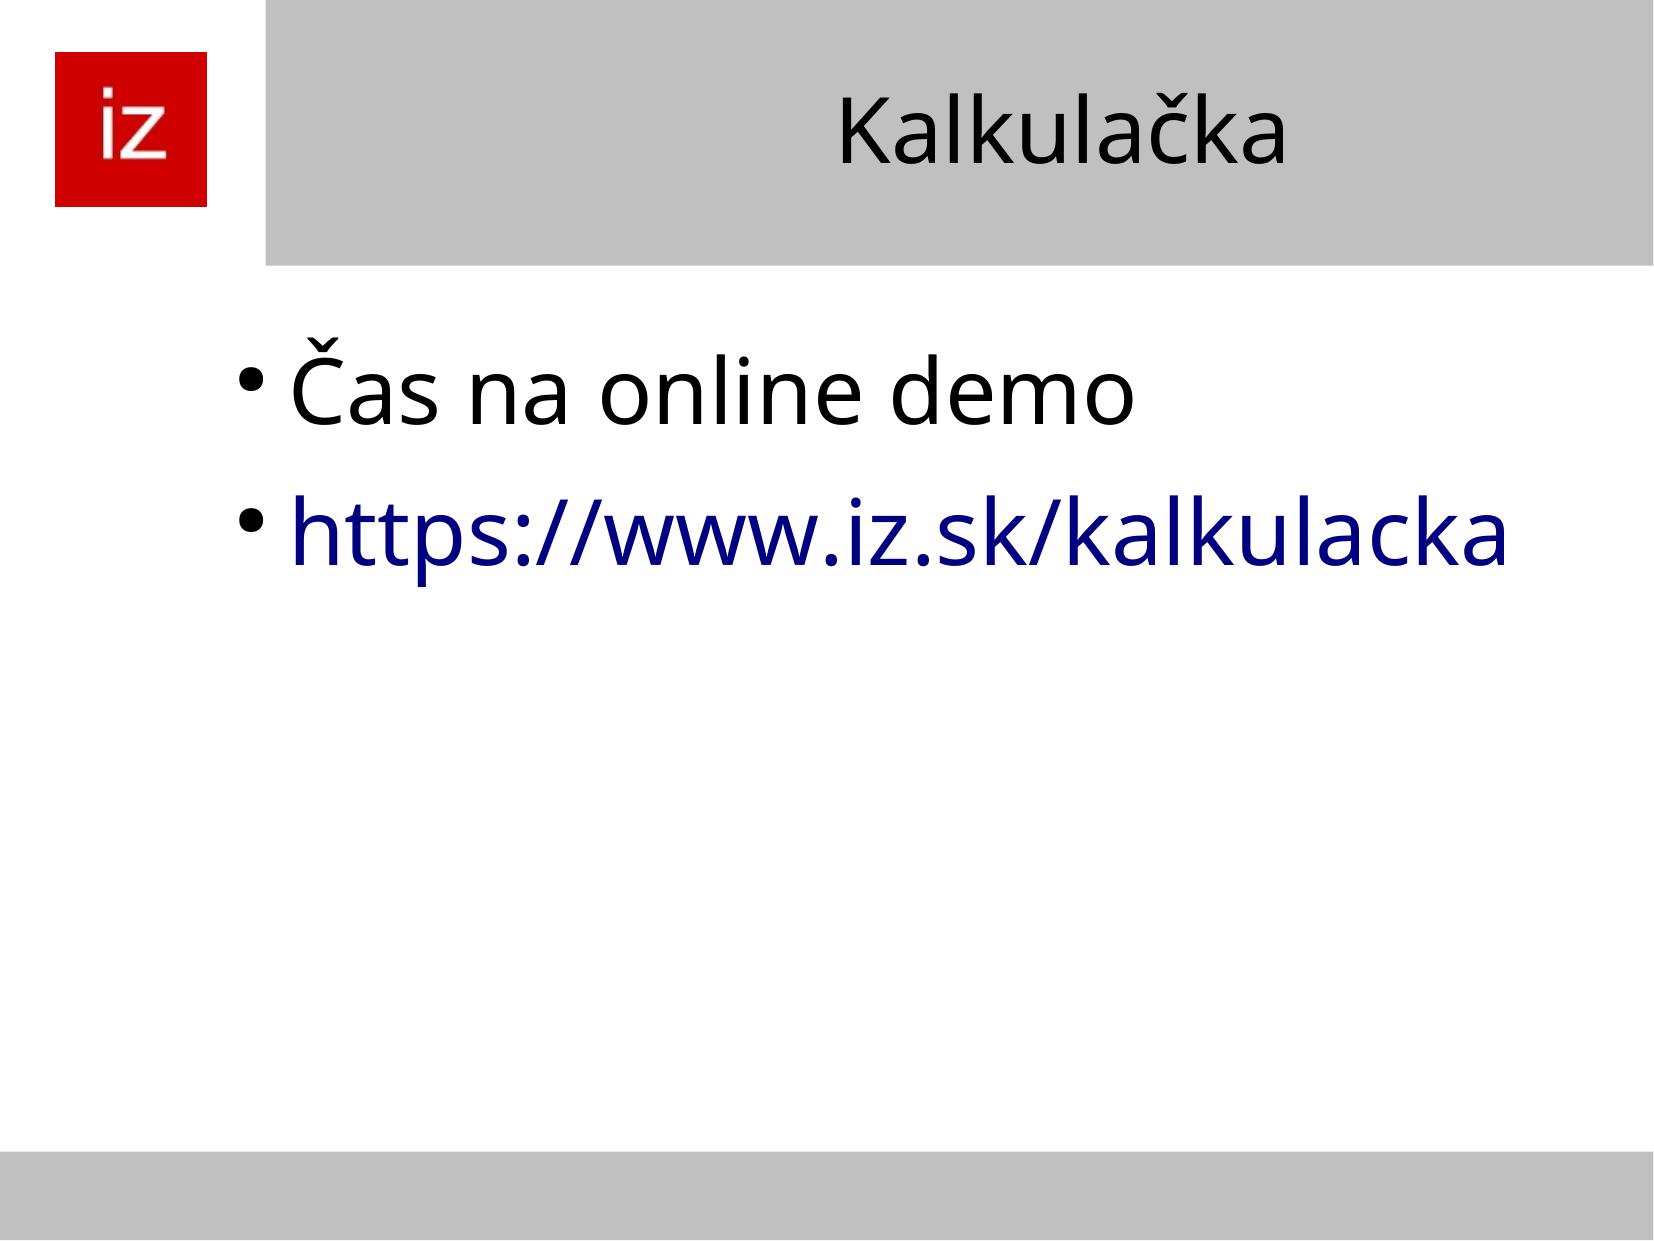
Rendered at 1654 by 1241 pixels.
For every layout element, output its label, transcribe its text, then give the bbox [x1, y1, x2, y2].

picture [55, 52, 207, 207]
title Kalkulačka [561, 29, 1565, 237]
list Čas na online demo https://www.iz.sk/kalkulacka [121, 344, 1533, 1126]
